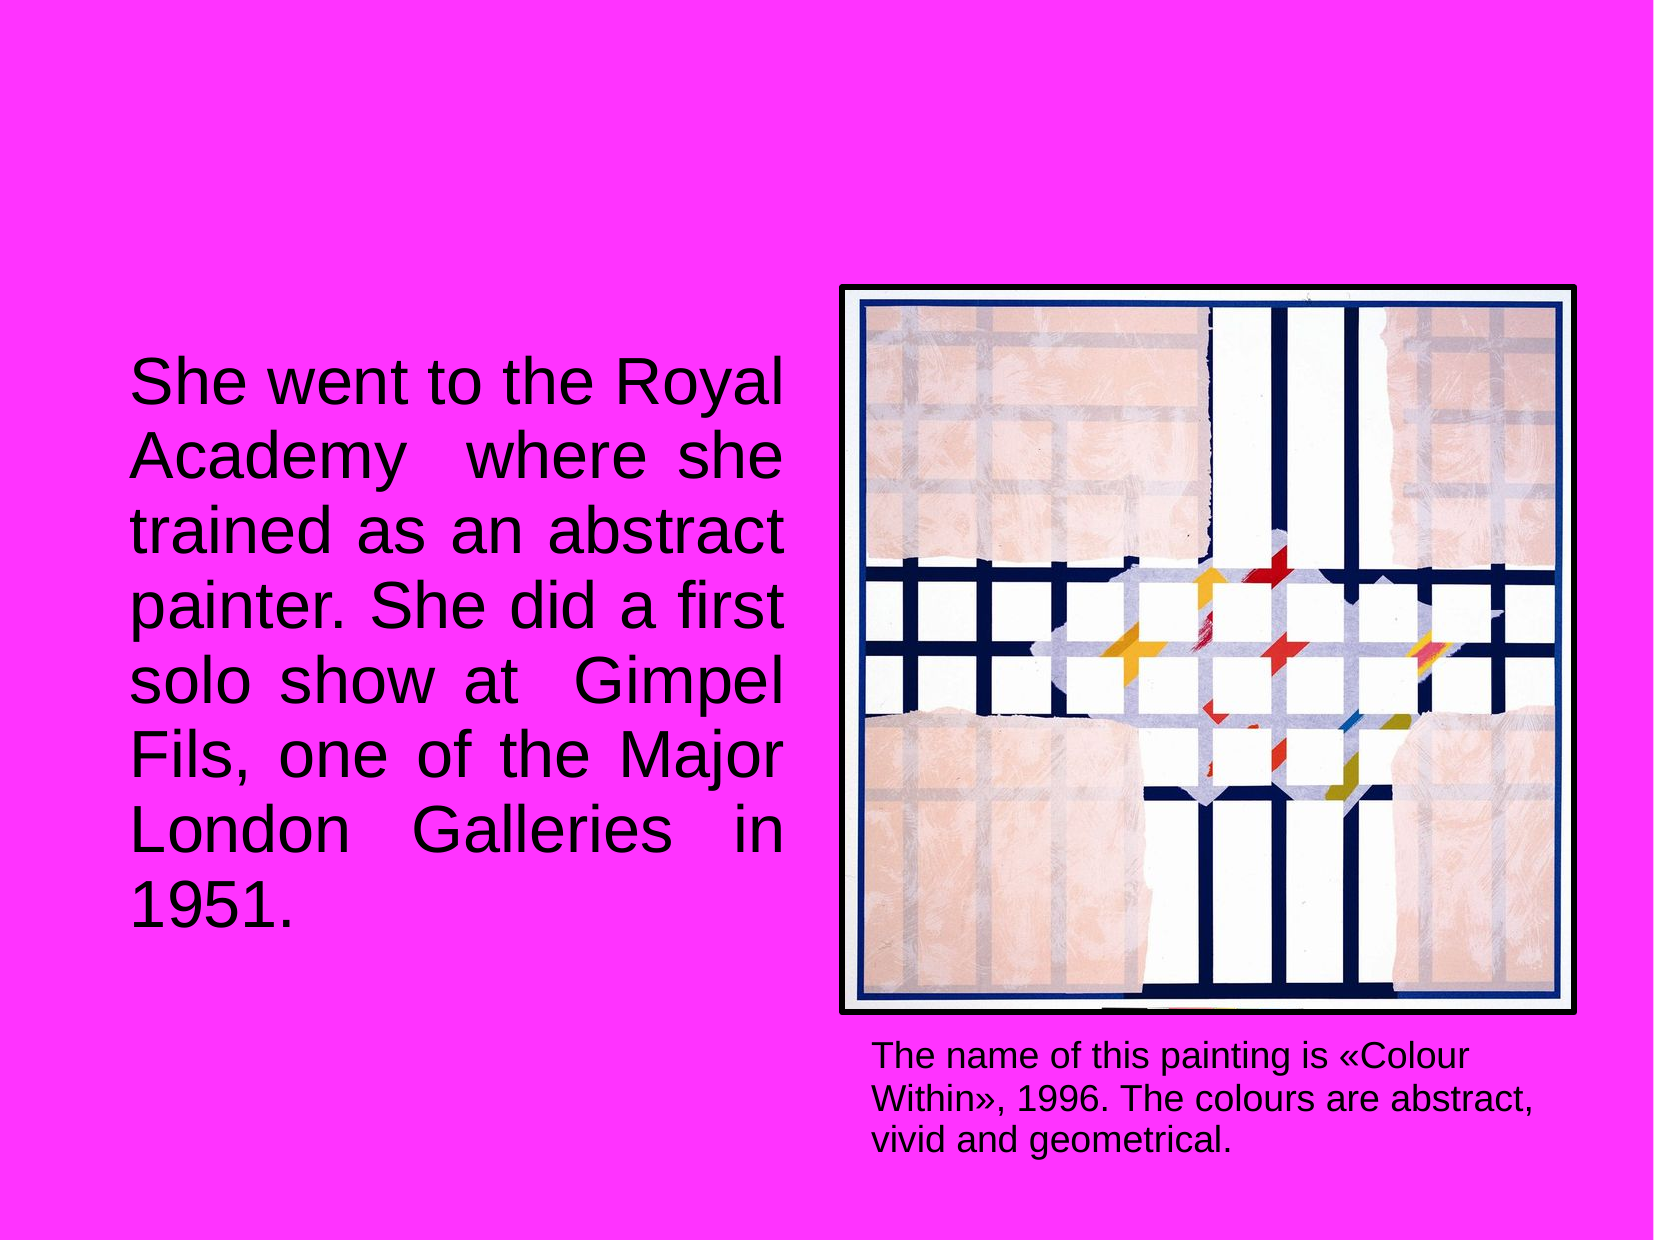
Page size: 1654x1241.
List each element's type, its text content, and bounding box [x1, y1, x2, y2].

picture [845, 290, 1572, 1010]
list She went to the Royal Academy where she trained as an abstract painter. She did a first solo show at Gimpel Fils, one of the Major London Galleries in 1951. [59, 343, 786, 1063]
text_box The name of this painting is «Colour Within», 1996. The colours are abstract, vivid and geometrical. [856, 1027, 1565, 1239]
